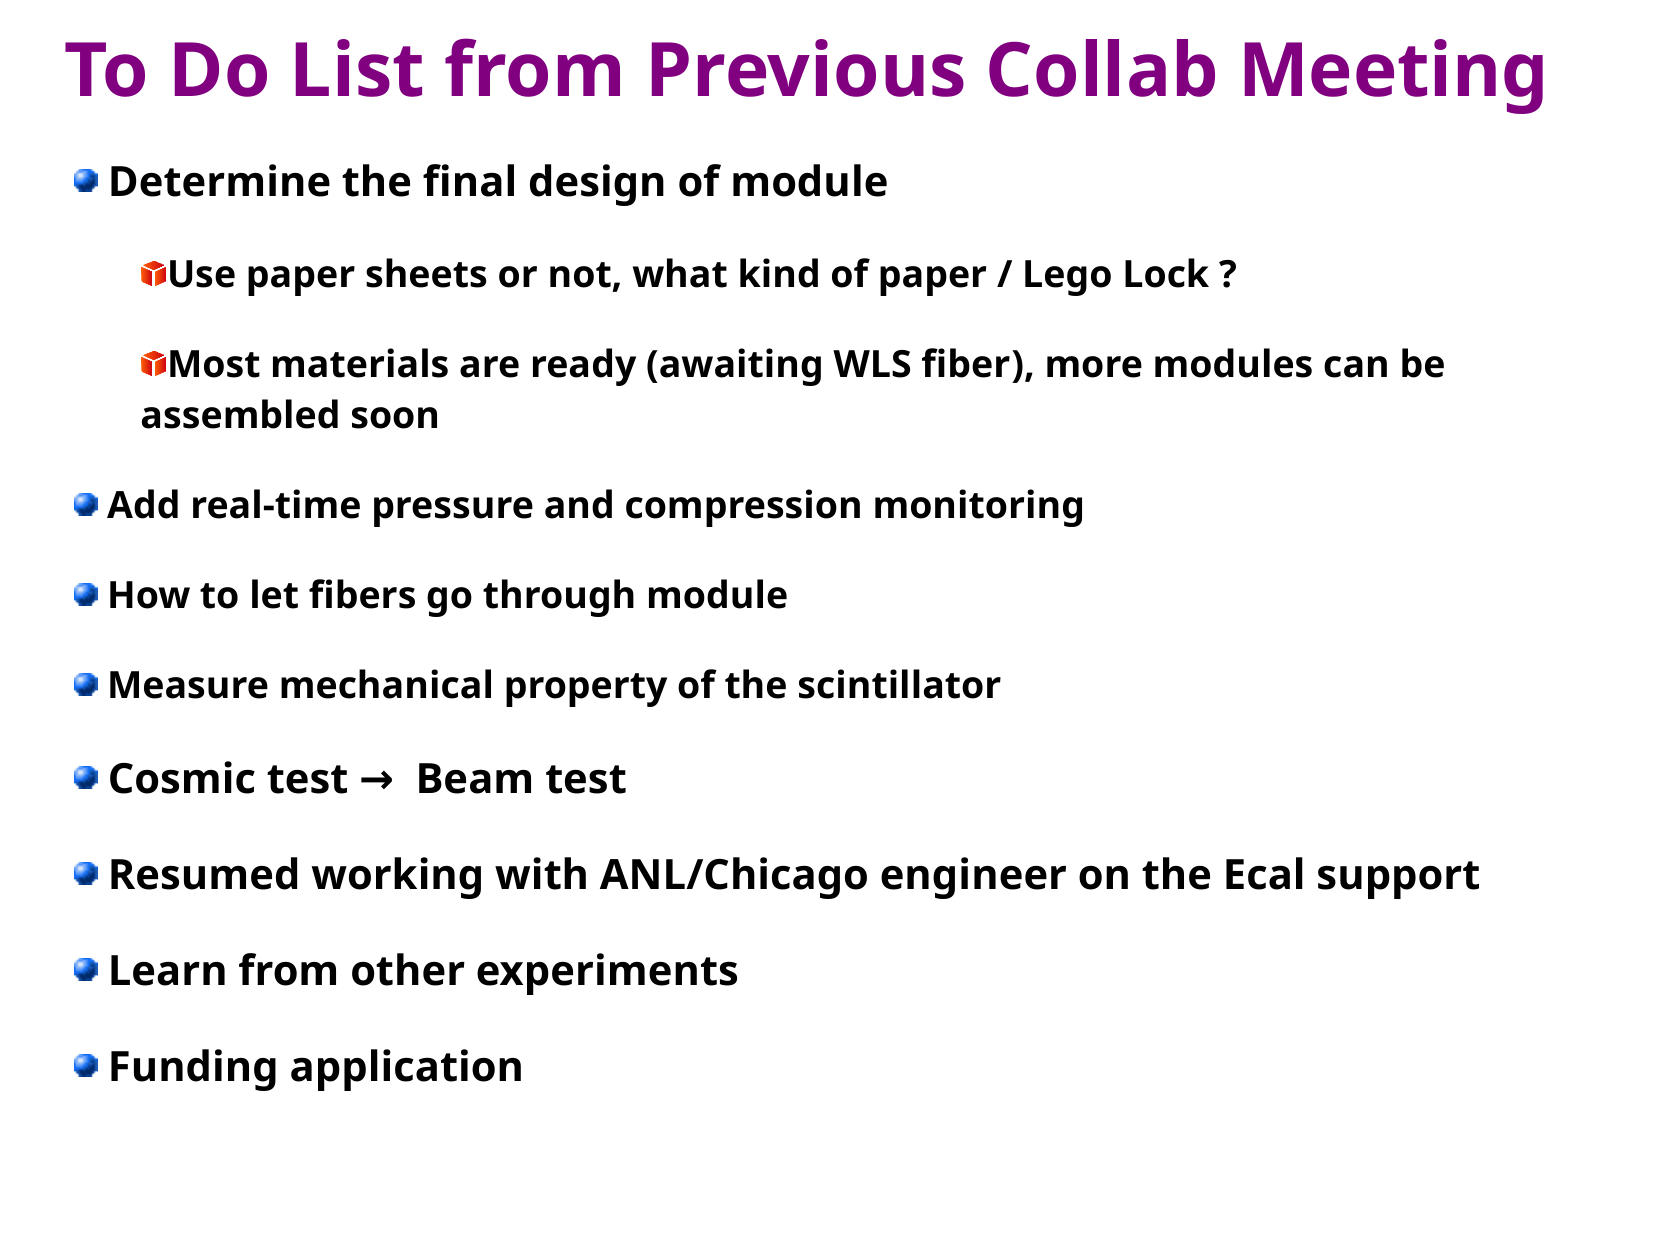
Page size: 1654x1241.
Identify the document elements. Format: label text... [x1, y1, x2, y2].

text_box Determine the final design of module Use paper sheets or not, what kind of paper / Lego Lock ? Most materials are ready (awaiting WLS fiber), more modules can be assembled soon Add real-time pressure and compression monitoring How to let fibers go through module Measure mechanical property of the scintillator Cosmic test → Beam test Resumed working with ANL/Chicago engineer on the Ecal support Learn from other experiments Funding application [60, 152, 1646, 1115]
title To Do List from Previous Collab Meeting [0, 13, 1654, 152]
